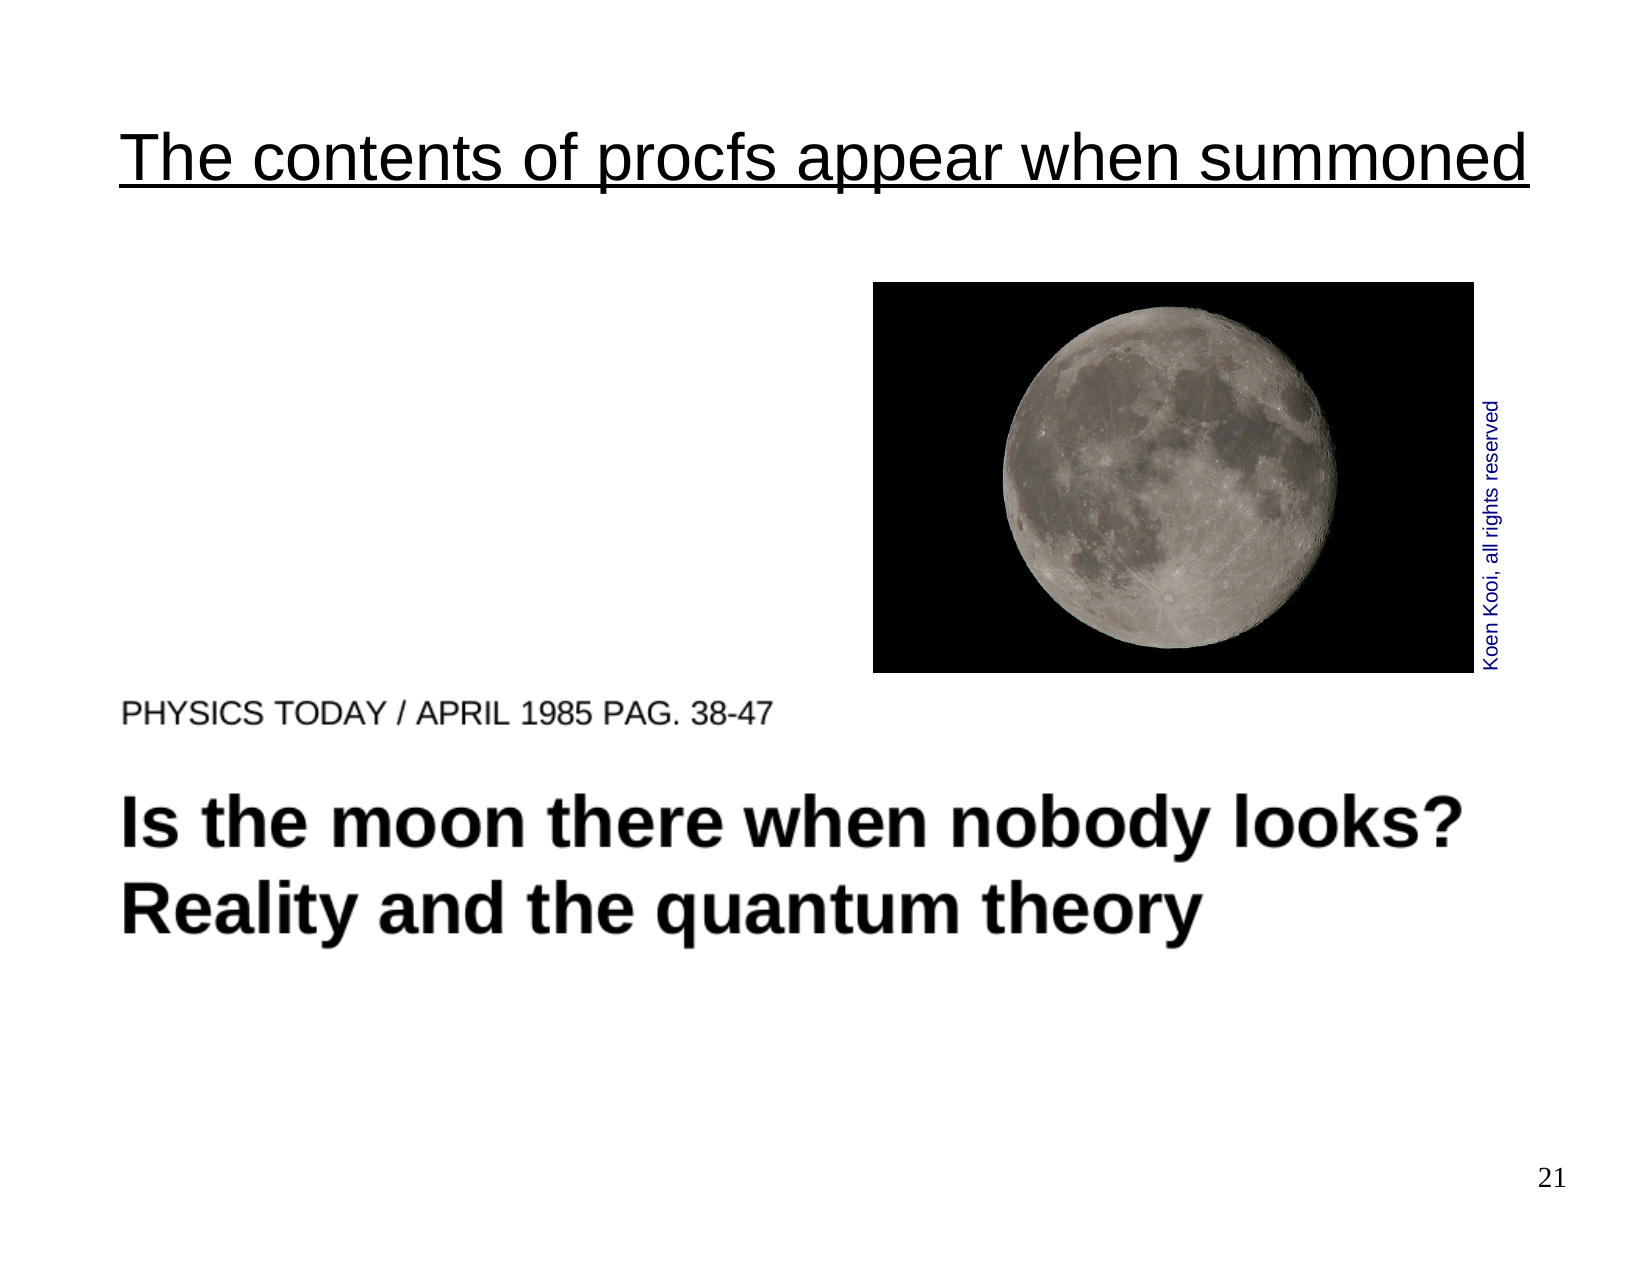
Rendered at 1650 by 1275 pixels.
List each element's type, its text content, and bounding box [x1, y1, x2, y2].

picture [98, 282, 1554, 979]
title The contents of procfs appear when summoned [82, 50, 1568, 264]
text_box Copyright 2006 Koen Kooi, all rights reserved [1471, 220, 1510, 673]
